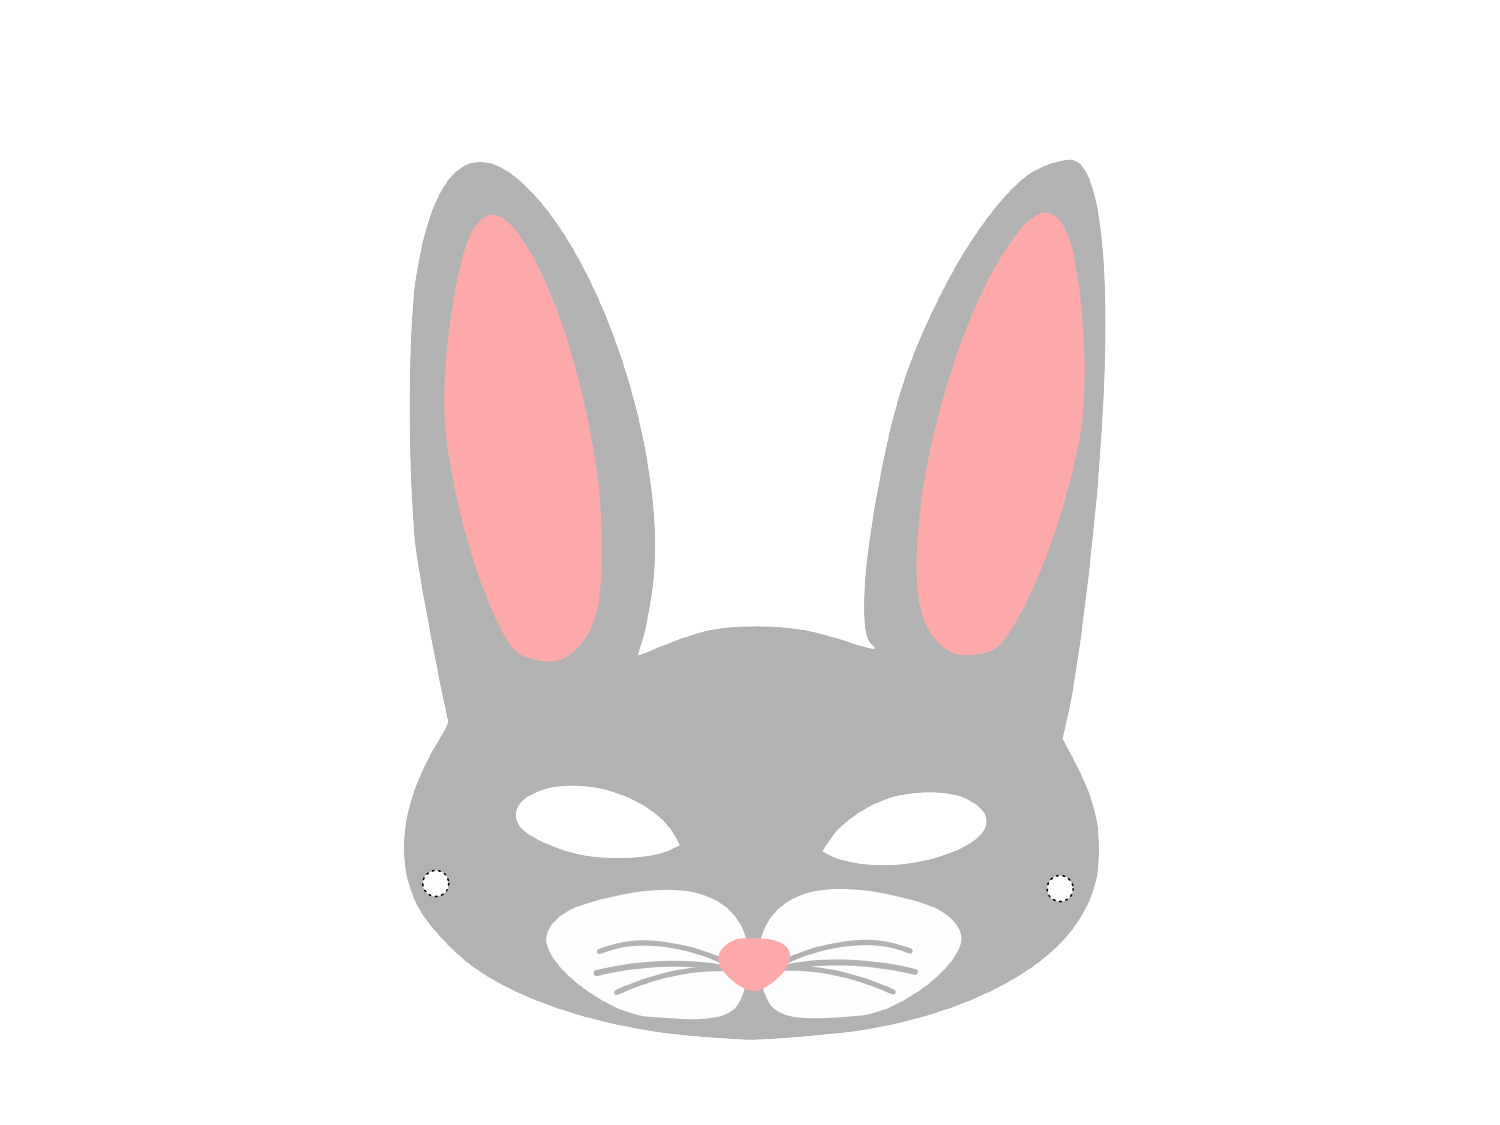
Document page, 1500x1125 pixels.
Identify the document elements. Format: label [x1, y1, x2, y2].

picture [277, 0, 1235, 1125]
